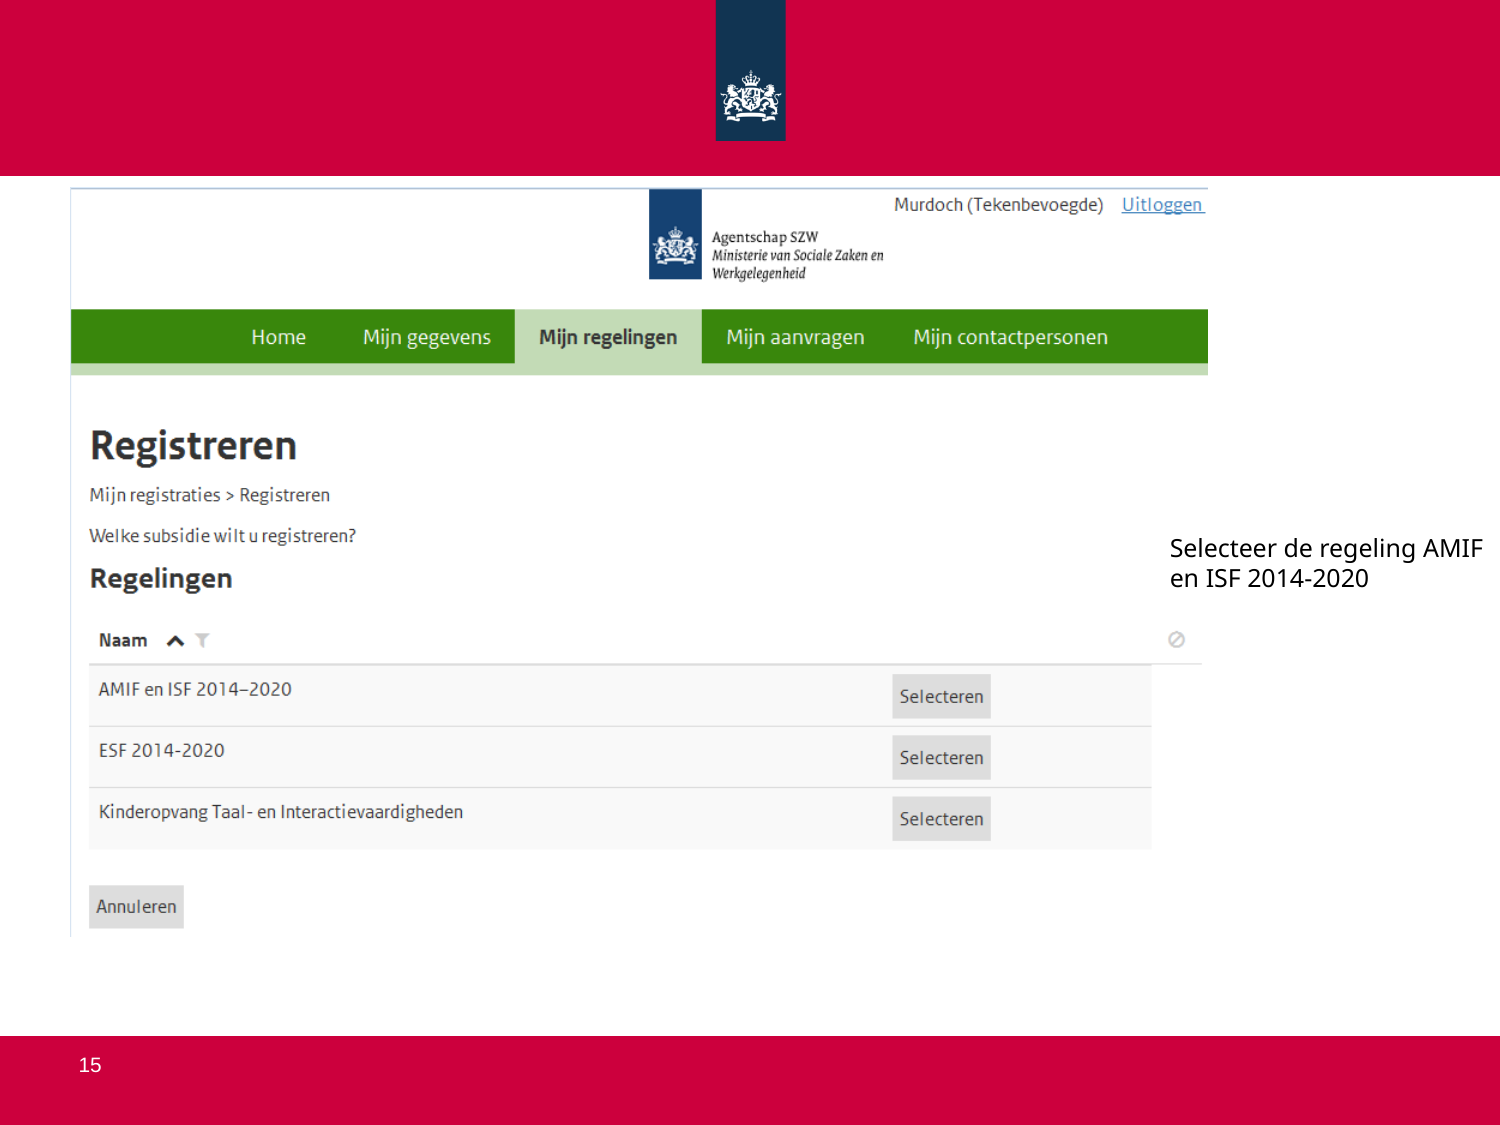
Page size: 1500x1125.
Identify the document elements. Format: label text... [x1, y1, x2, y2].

picture [70, 188, 1208, 937]
text_box Selecteer de regeling AMIF en ISF 2014-2020 [1155, 525, 1500, 600]
text_box [63, 1043, 181, 1104]
